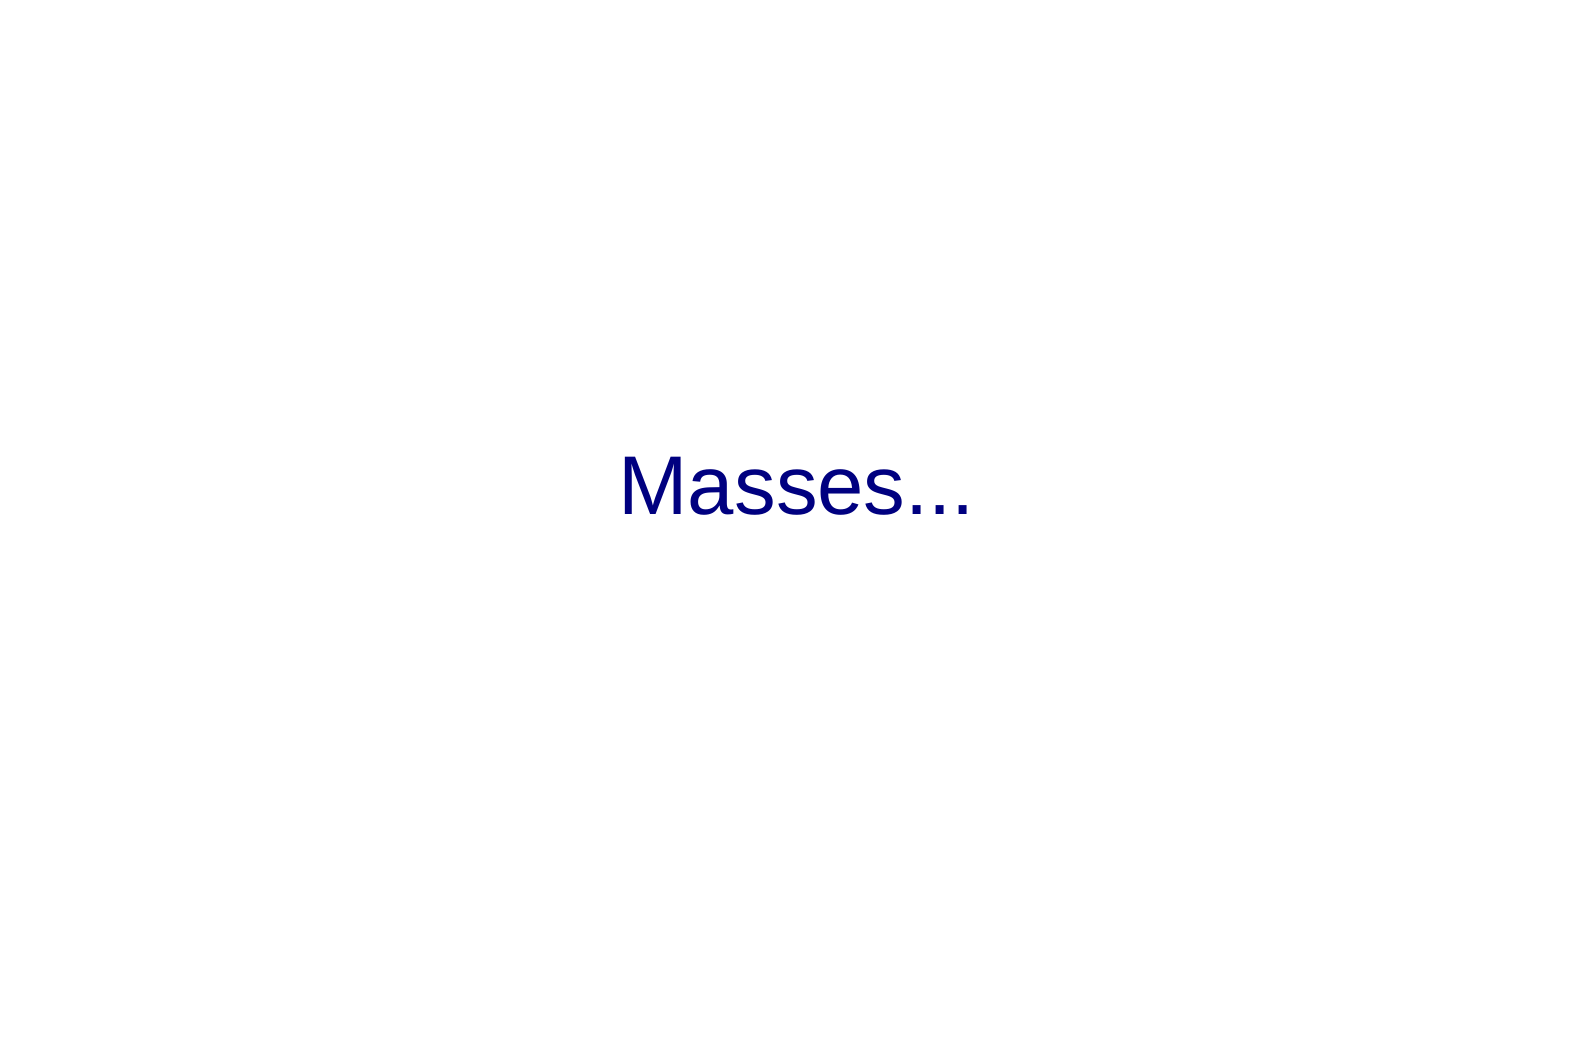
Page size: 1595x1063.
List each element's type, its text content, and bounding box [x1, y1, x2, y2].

title Masses... [79, 392, 1515, 579]
